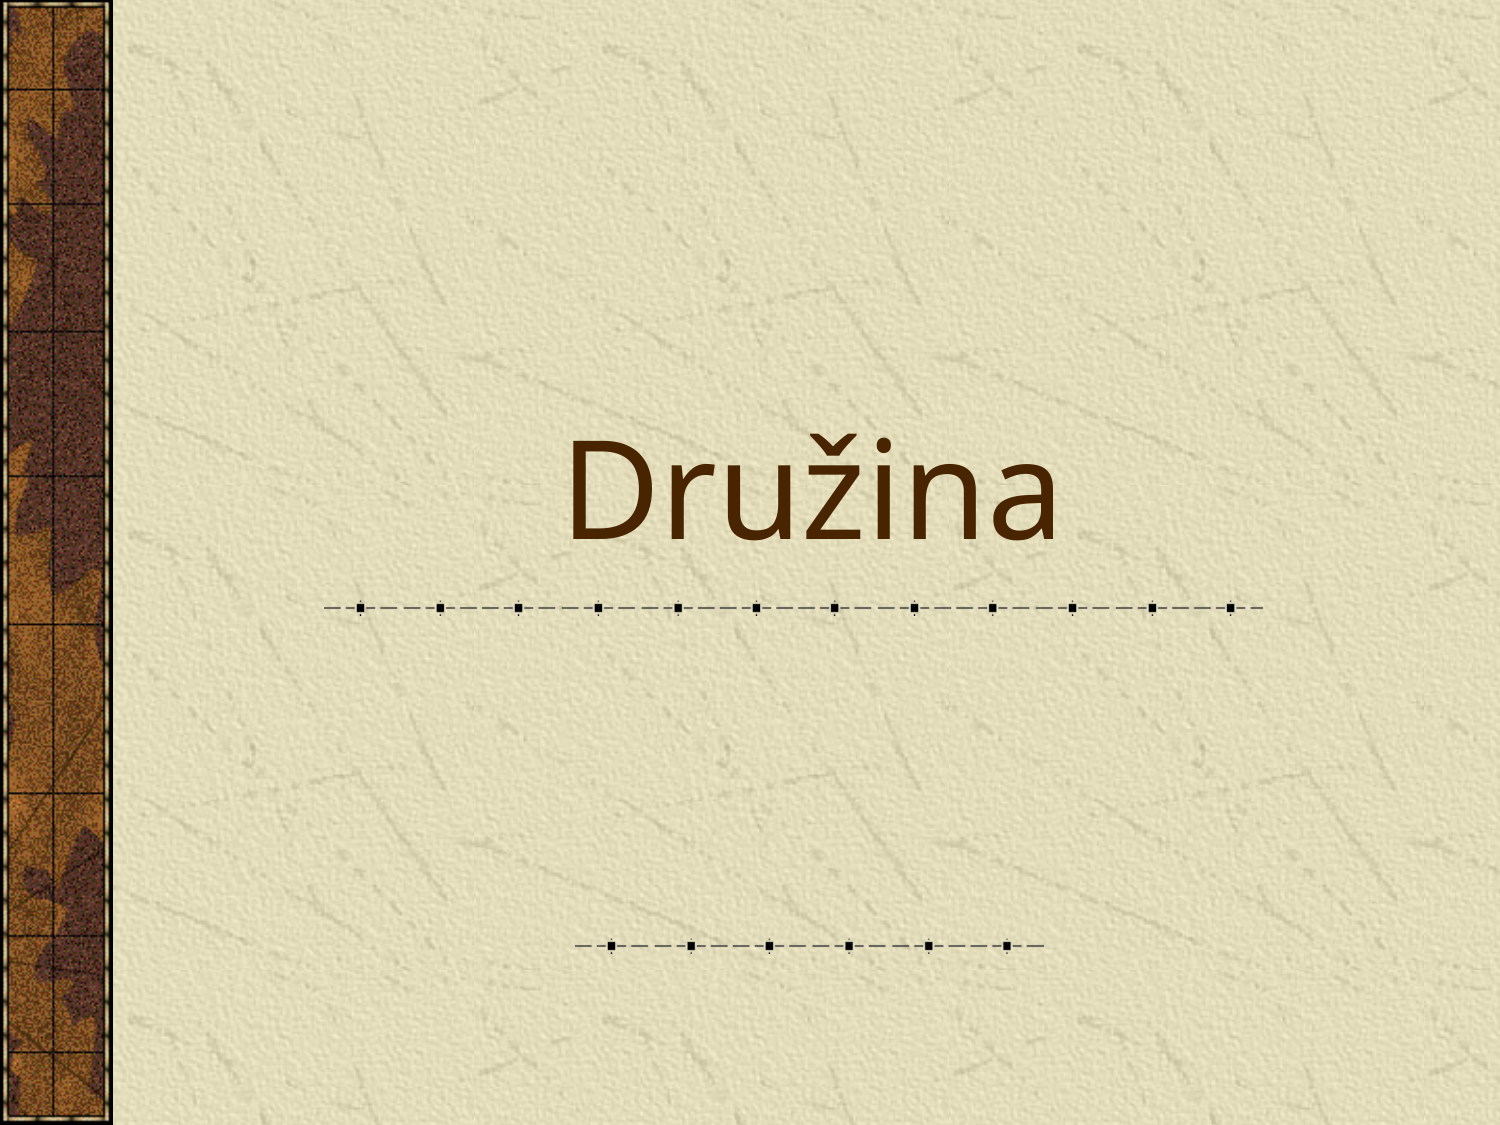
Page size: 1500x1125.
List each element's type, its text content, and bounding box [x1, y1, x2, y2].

picture [0, 0, 1500, 1125]
title Družina [287, 162, 1338, 575]
